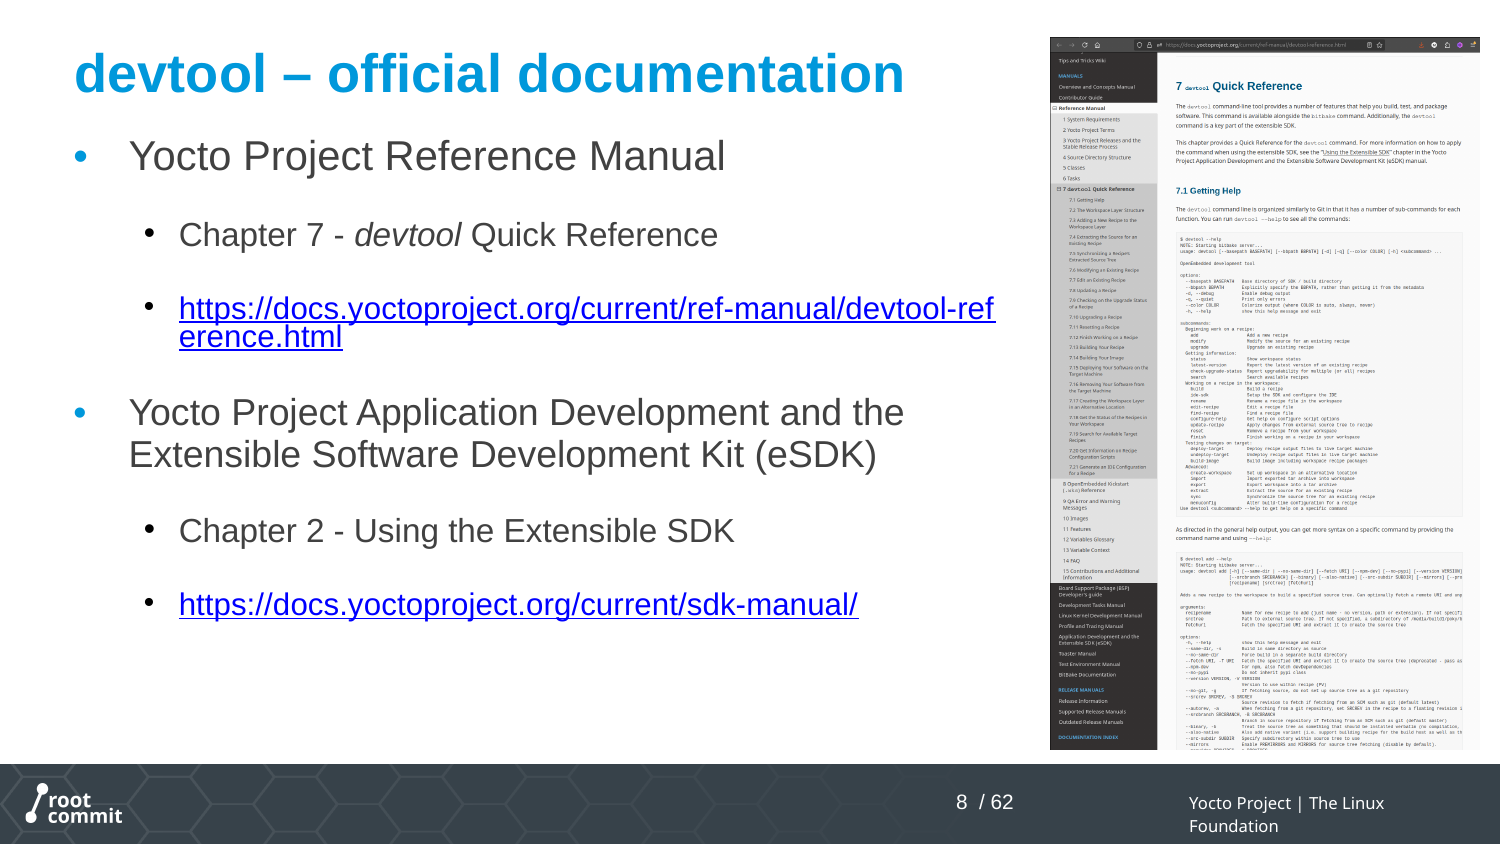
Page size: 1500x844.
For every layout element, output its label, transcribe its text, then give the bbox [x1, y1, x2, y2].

text_box Yocto Project Reference Manual Chapter 7 - devtool Quick Reference https://docs.yoctoproject.org/current/ref-manual/devtool-reference.html Yocto Project Application Development and the Extensible Software Development Kit (eSDK) Chapter 2 - Using the Extensible SDK https://docs.yoctoproject.org/current/sdk-manual/ [72, 132, 1013, 713]
picture [0, 0, 1500, 844]
text_box devtool – official documentation [74, 50, 1050, 159]
